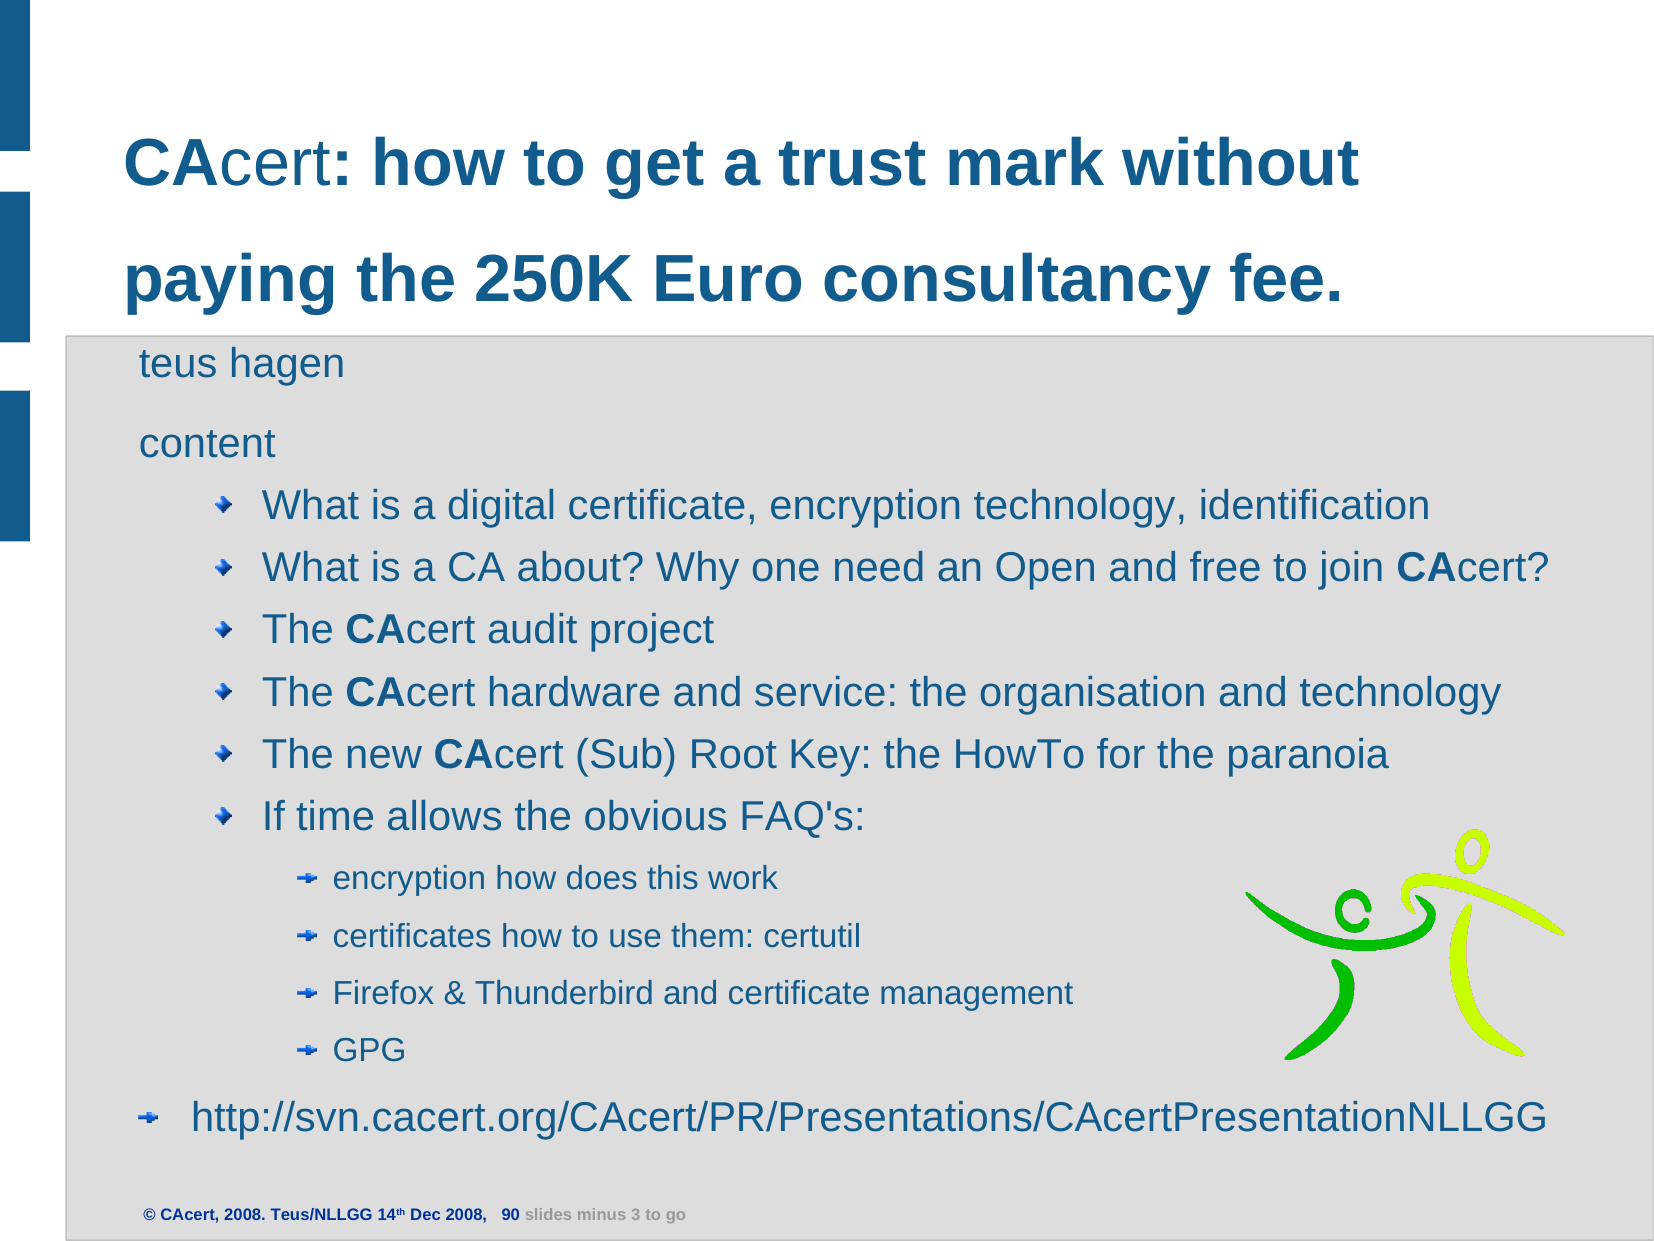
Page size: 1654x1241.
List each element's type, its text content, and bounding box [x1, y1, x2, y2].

title CAcert: how to get a trust mark without paying the 250K Euro consultancy fee. [123, 104, 1536, 295]
text_box [1003, 29, 1625, 207]
list teus hagen content What is a digital certificate, encryption technology, identification What is a CA about? Why one need an Open and free to join CAcert? The CAcert audit project The CAcert hardware and service: the organisation and technology The new CAcert (Sub) Root Key: the HowTo for the paranoia If time allows the obvious FAQ's: encryption how does this work certificates how to use them: certutil Firefox & Thunderbird and certificate management GPG http://svn.cacert.org/CAcert/PR/Presentations/CAcertPresentationNLLGG [121, 344, 1596, 1211]
